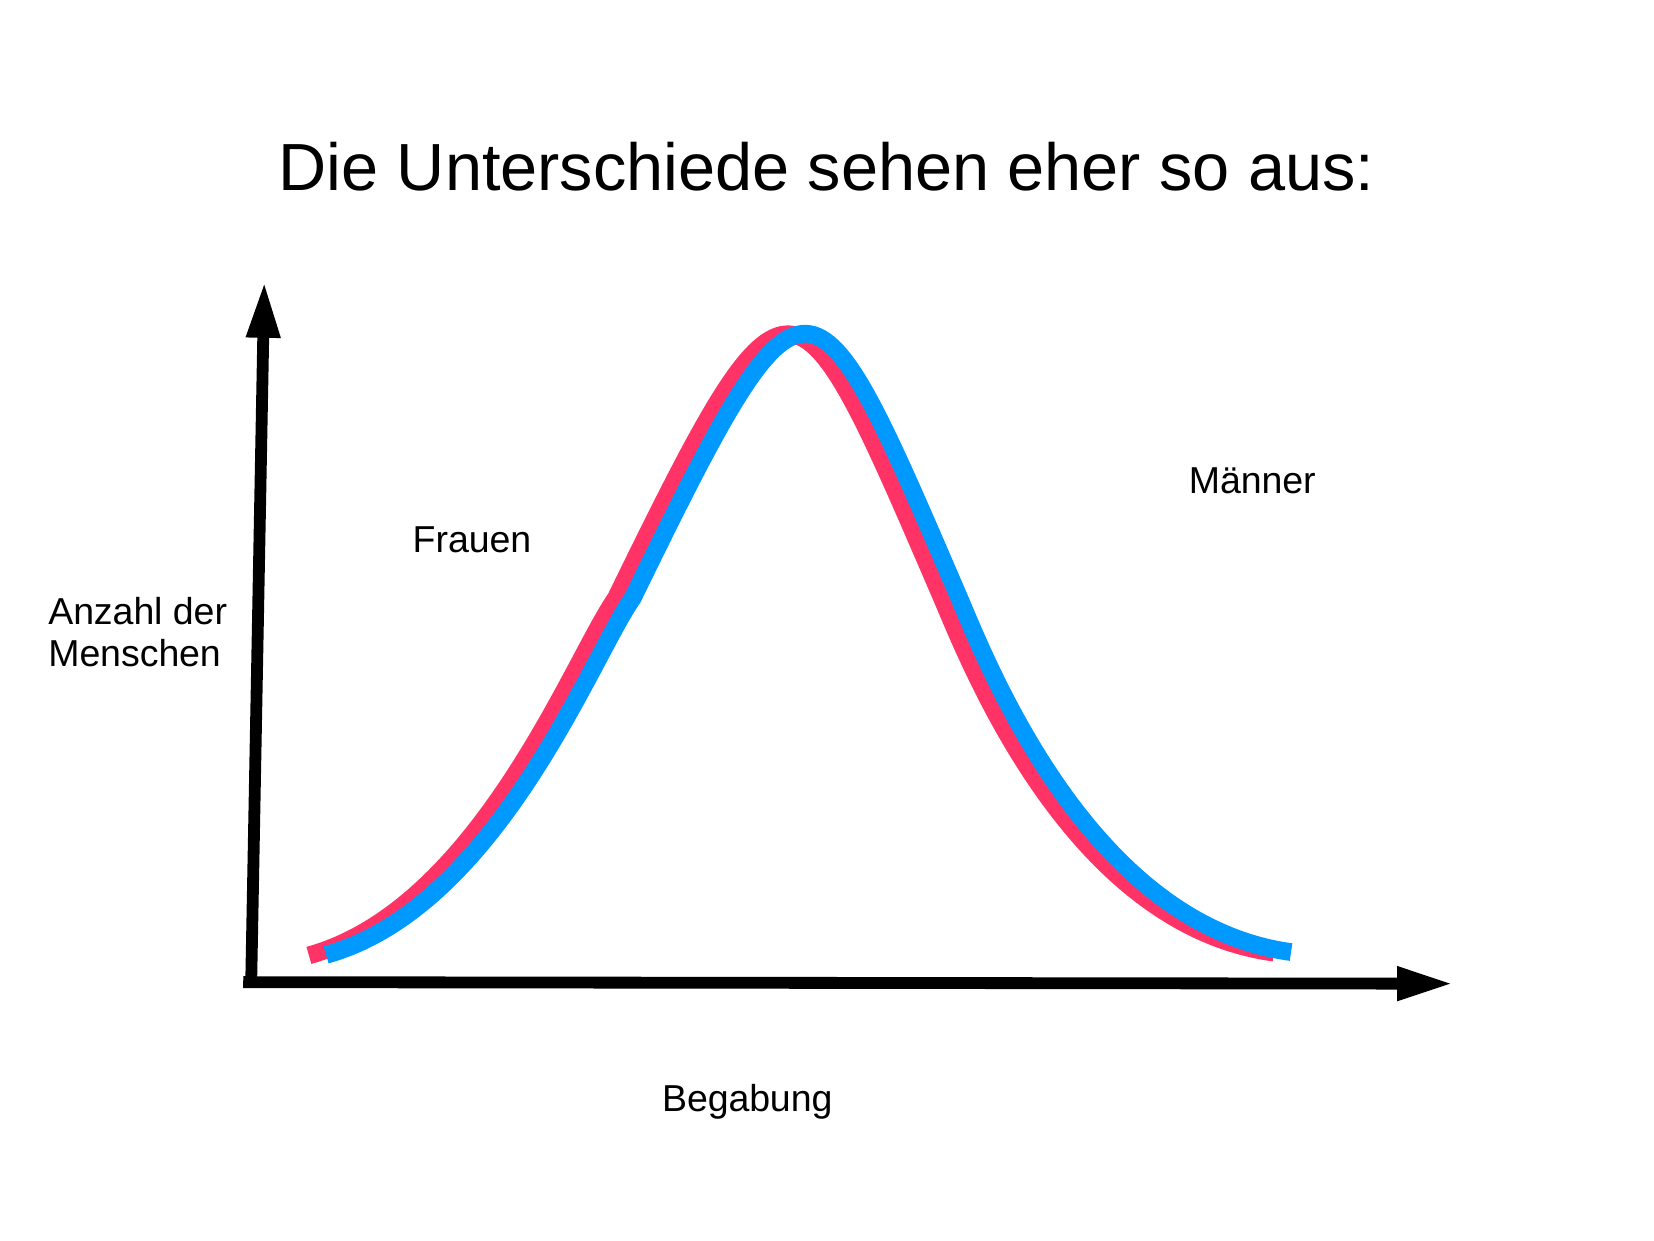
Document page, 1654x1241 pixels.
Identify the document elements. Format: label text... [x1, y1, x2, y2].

text_box Frauen [398, 510, 557, 568]
text_box Anzahl der Menschen [33, 583, 249, 683]
text_box Männer [1174, 452, 1381, 509]
subtitle Die Unterschiede sehen eher so aus: [82, 49, 1571, 1109]
text_box Begabung [647, 1069, 848, 1127]
